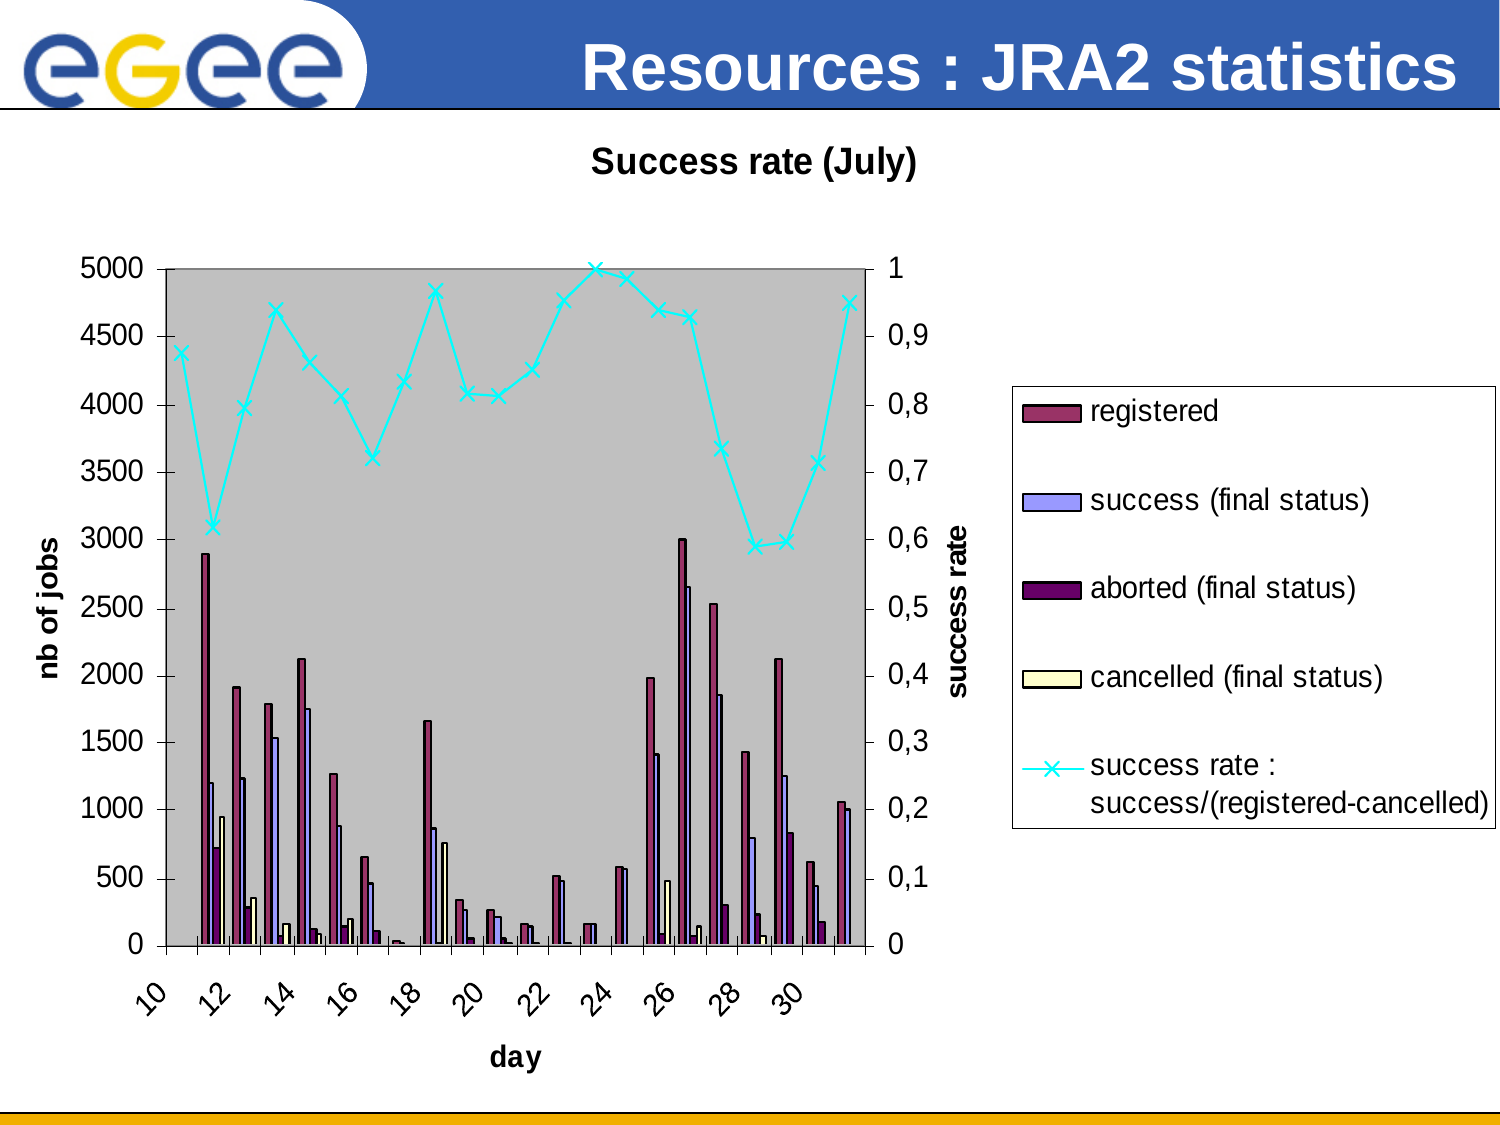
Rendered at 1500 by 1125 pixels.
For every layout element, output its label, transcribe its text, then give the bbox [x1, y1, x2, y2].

picture [0, 30, 1500, 1125]
title Resources : JRA2 statistics [369, 10, 1475, 97]
